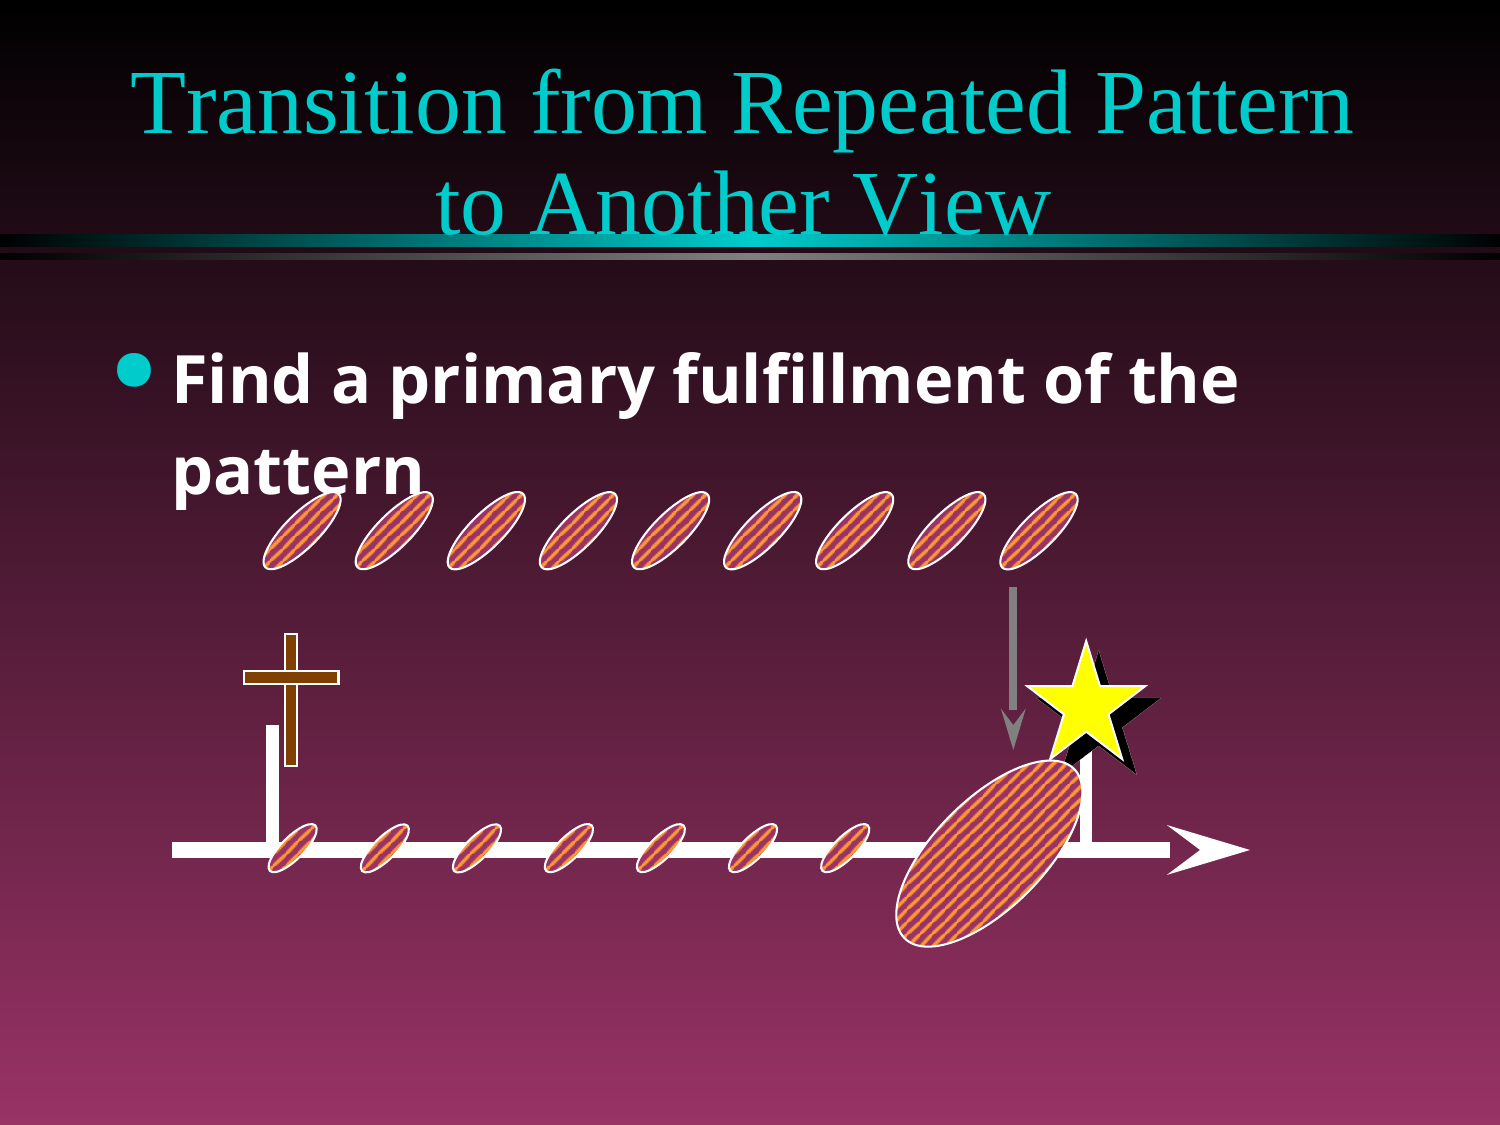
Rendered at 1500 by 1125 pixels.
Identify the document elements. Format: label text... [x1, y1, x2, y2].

text_box [243, 633, 339, 767]
text_box [821, 824, 870, 873]
text_box [816, 492, 894, 570]
text_box [728, 824, 778, 873]
text_box [544, 824, 593, 873]
text_box [908, 492, 986, 570]
title Transition from Repeated Pattern to Another View [99, 43, 1388, 263]
text_box [360, 824, 409, 873]
text_box [263, 492, 341, 570]
text_box [268, 824, 317, 873]
text_box [632, 492, 710, 570]
list Find a primary fulfillment of the pattern [99, 324, 1388, 513]
text_box [636, 824, 685, 873]
text_box [539, 492, 617, 570]
text_box [355, 492, 433, 570]
text_box [724, 492, 802, 570]
text_box [1000, 492, 1078, 570]
text_box [896, 641, 1146, 947]
text_box [447, 492, 525, 570]
text_box [452, 824, 502, 873]
